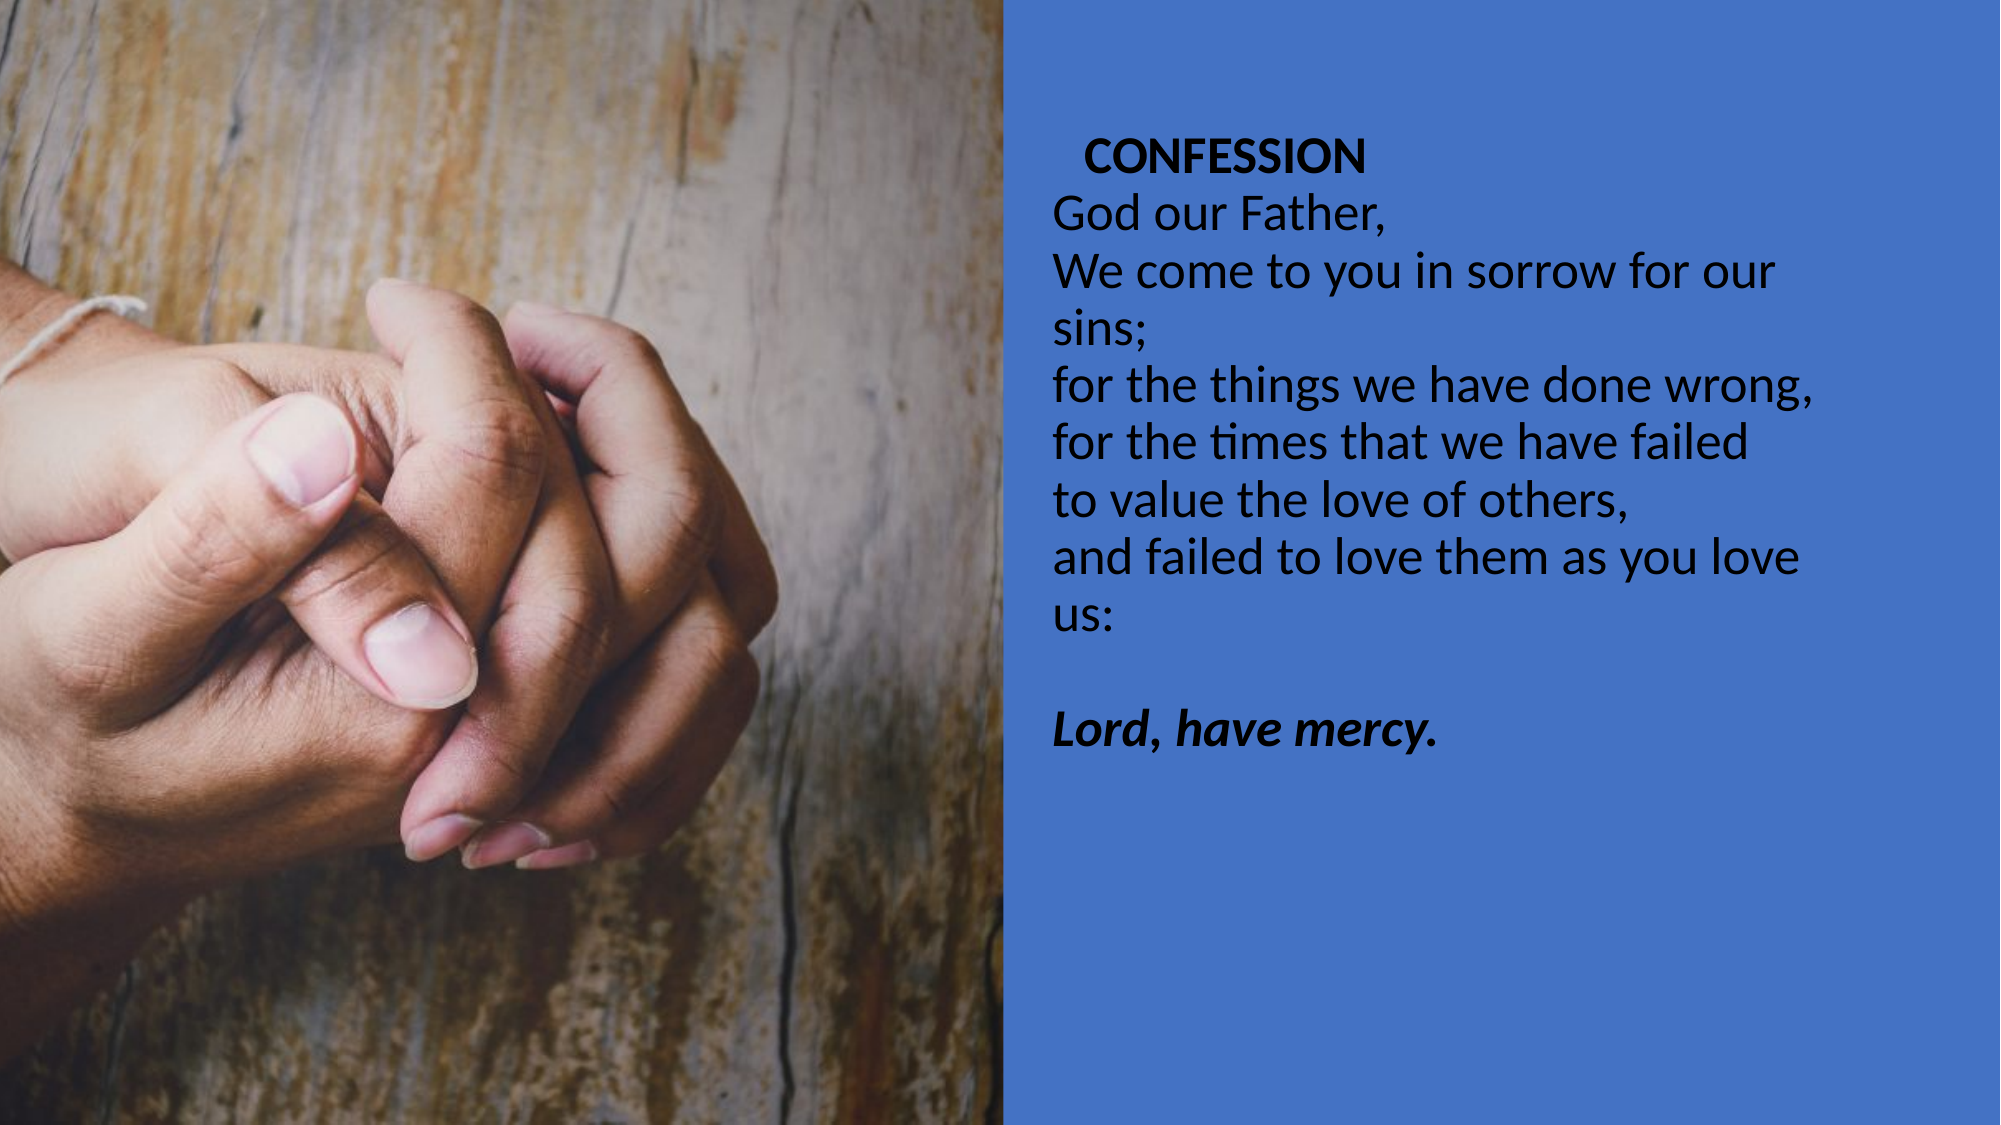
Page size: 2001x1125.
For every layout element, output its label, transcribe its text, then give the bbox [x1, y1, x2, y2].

picture [0, 0, 1004, 1125]
list CONFESSION God our Father, We come to you in sorrow for our sins; for the things we have done wrong, for the times that we have failed to value the love of others, and failed to love them as you love us: Lord, have mercy. [1037, 120, 1890, 776]
text_box [1004, 0, 2000, 1125]
